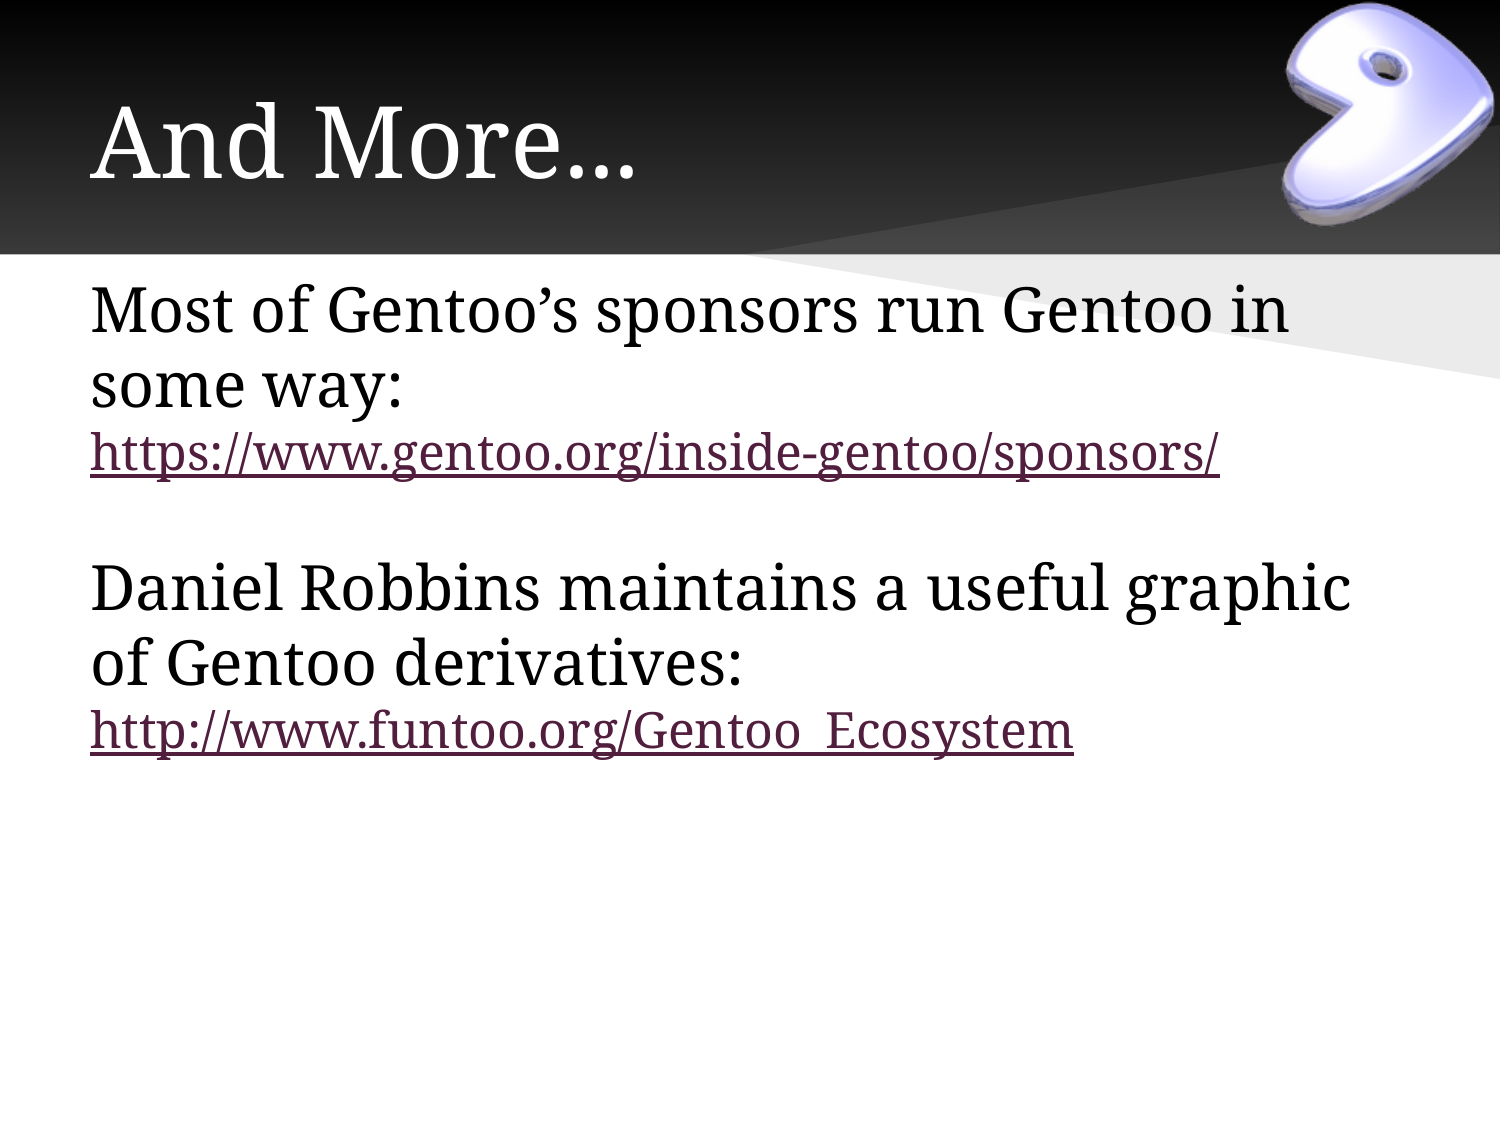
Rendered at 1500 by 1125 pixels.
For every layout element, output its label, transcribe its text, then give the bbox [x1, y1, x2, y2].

title And More... [75, 45, 1425, 233]
picture [1271, 0, 1500, 233]
list Most of Gentoo’s sponsors run Gentoo in some way: https://www.gentoo.org/inside-gentoo/sponsors/ Daniel Robbins maintains a useful graphic of Gentoo derivatives: http://www.funtoo.org/Gentoo_Ecosystem [75, 255, 1425, 1071]
